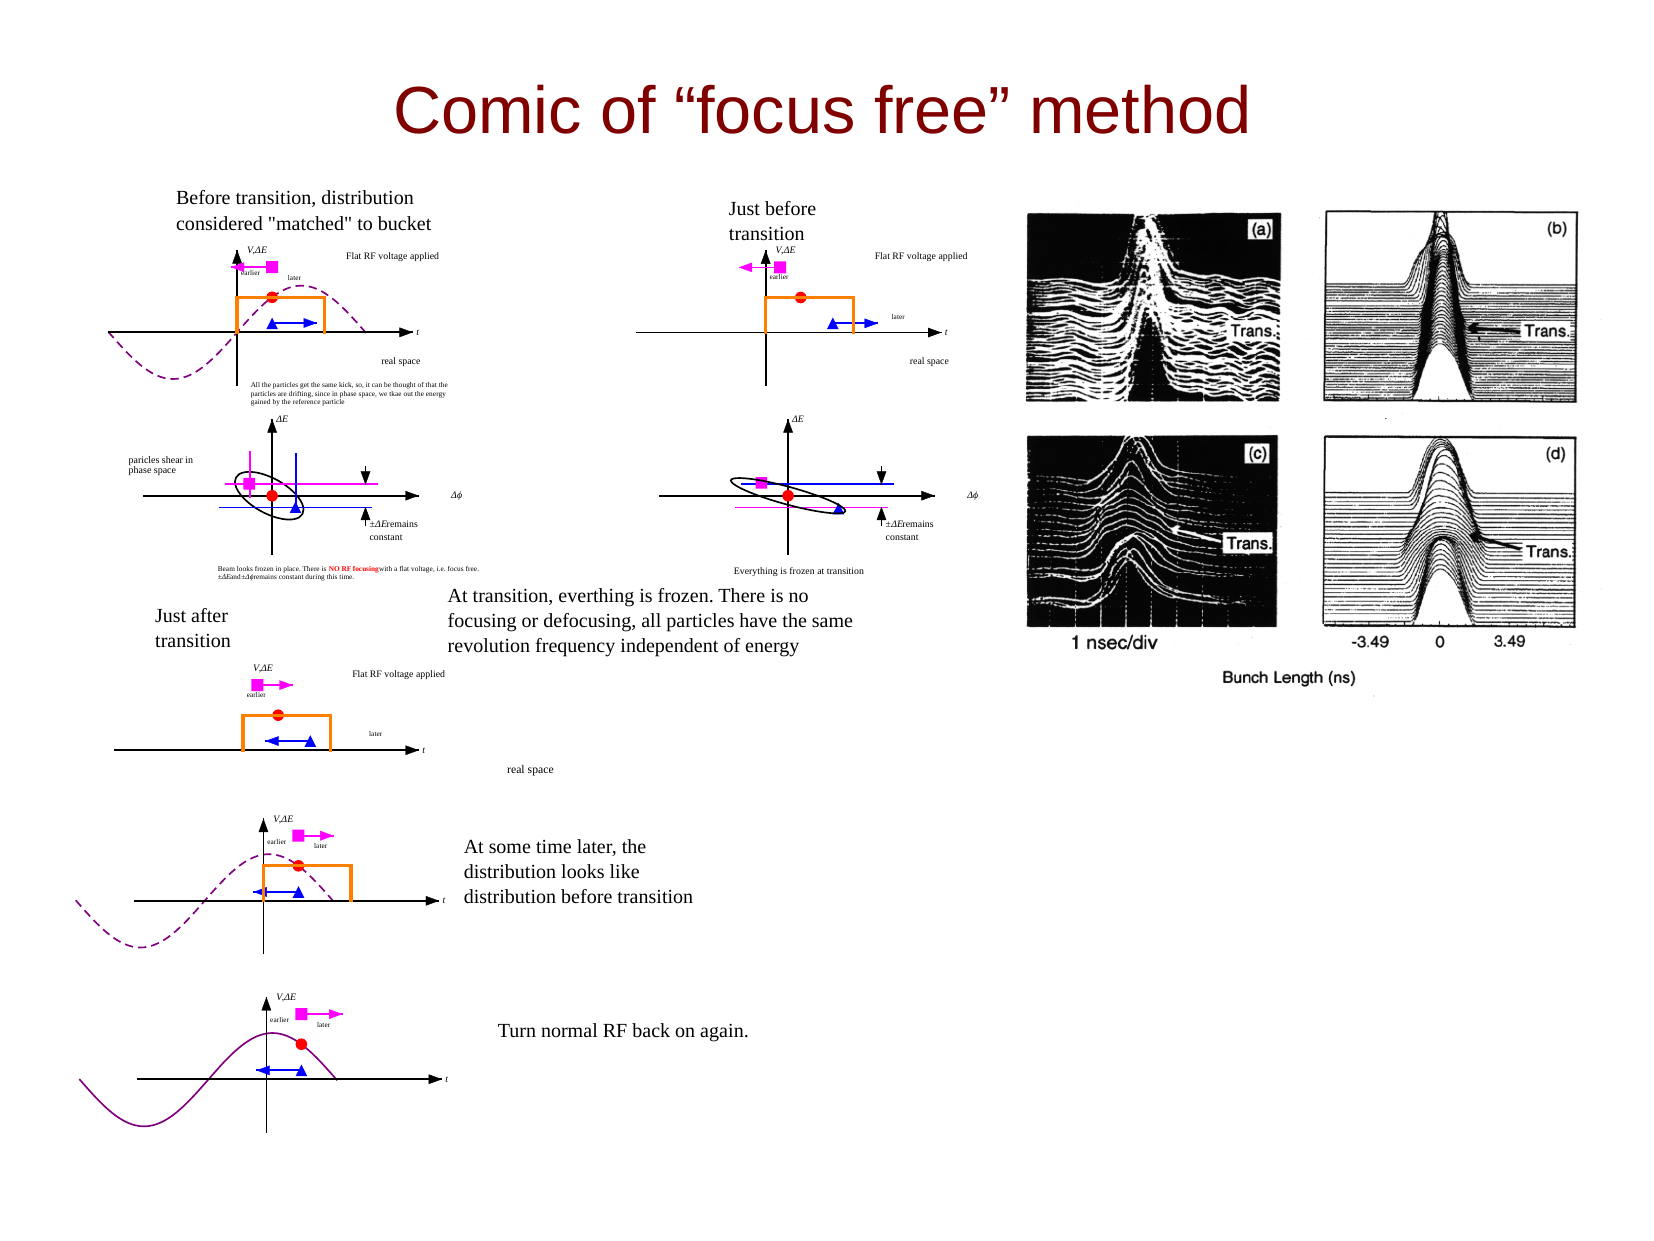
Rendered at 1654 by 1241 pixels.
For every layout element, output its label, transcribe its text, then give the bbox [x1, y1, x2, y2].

picture [75, 186, 1613, 1133]
title Comic of “focus free” method [78, 6, 1567, 198]
